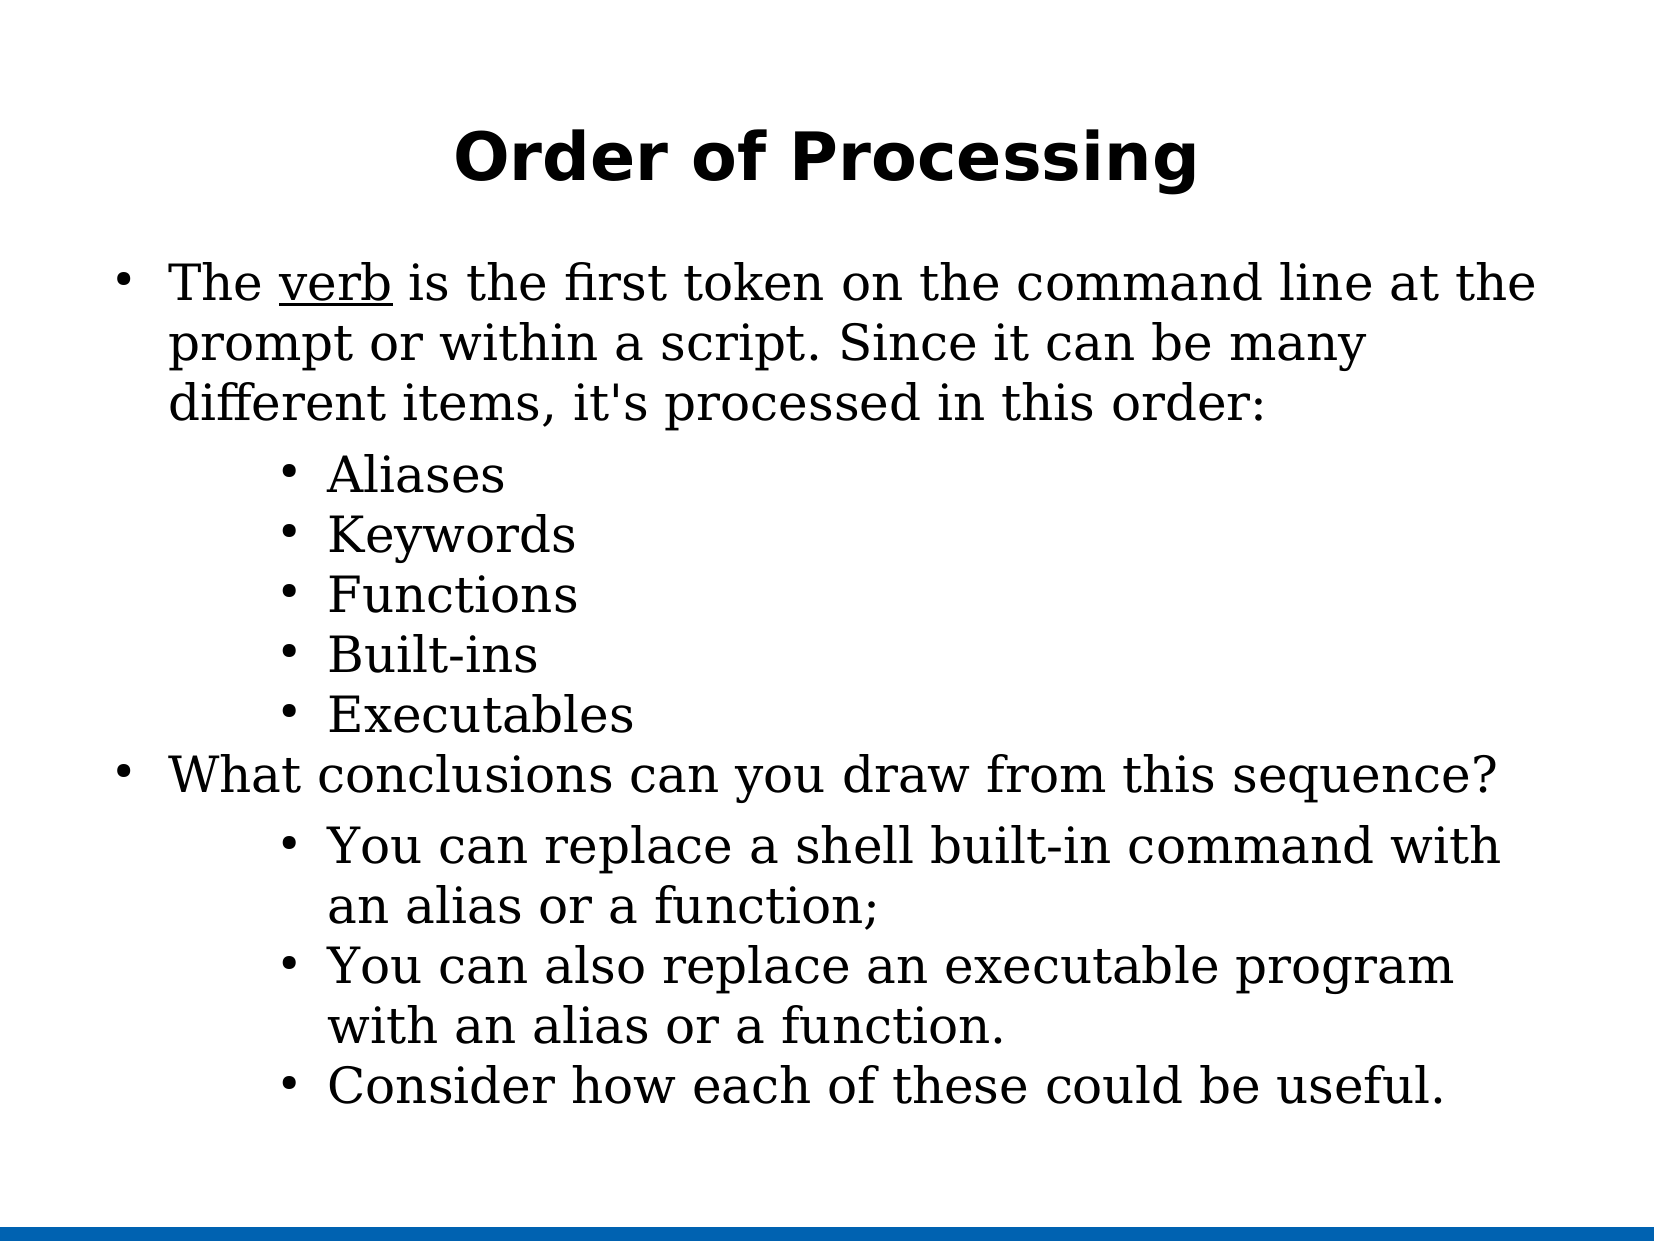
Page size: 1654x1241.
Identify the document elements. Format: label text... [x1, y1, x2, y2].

title Order of Processing [82, 50, 1571, 242]
list The verb is the first token on the command line at the prompt or within a script. Since it can be many different items, it's processed in this order: Aliases Keywords Functions Built-ins Executables What conclusions can you draw from this sequence? You can replace a shell built-in command with an alias or a function; You can also replace an executable program with an alias or a function. Consider how each of these could be useful. [82, 242, 1571, 1181]
